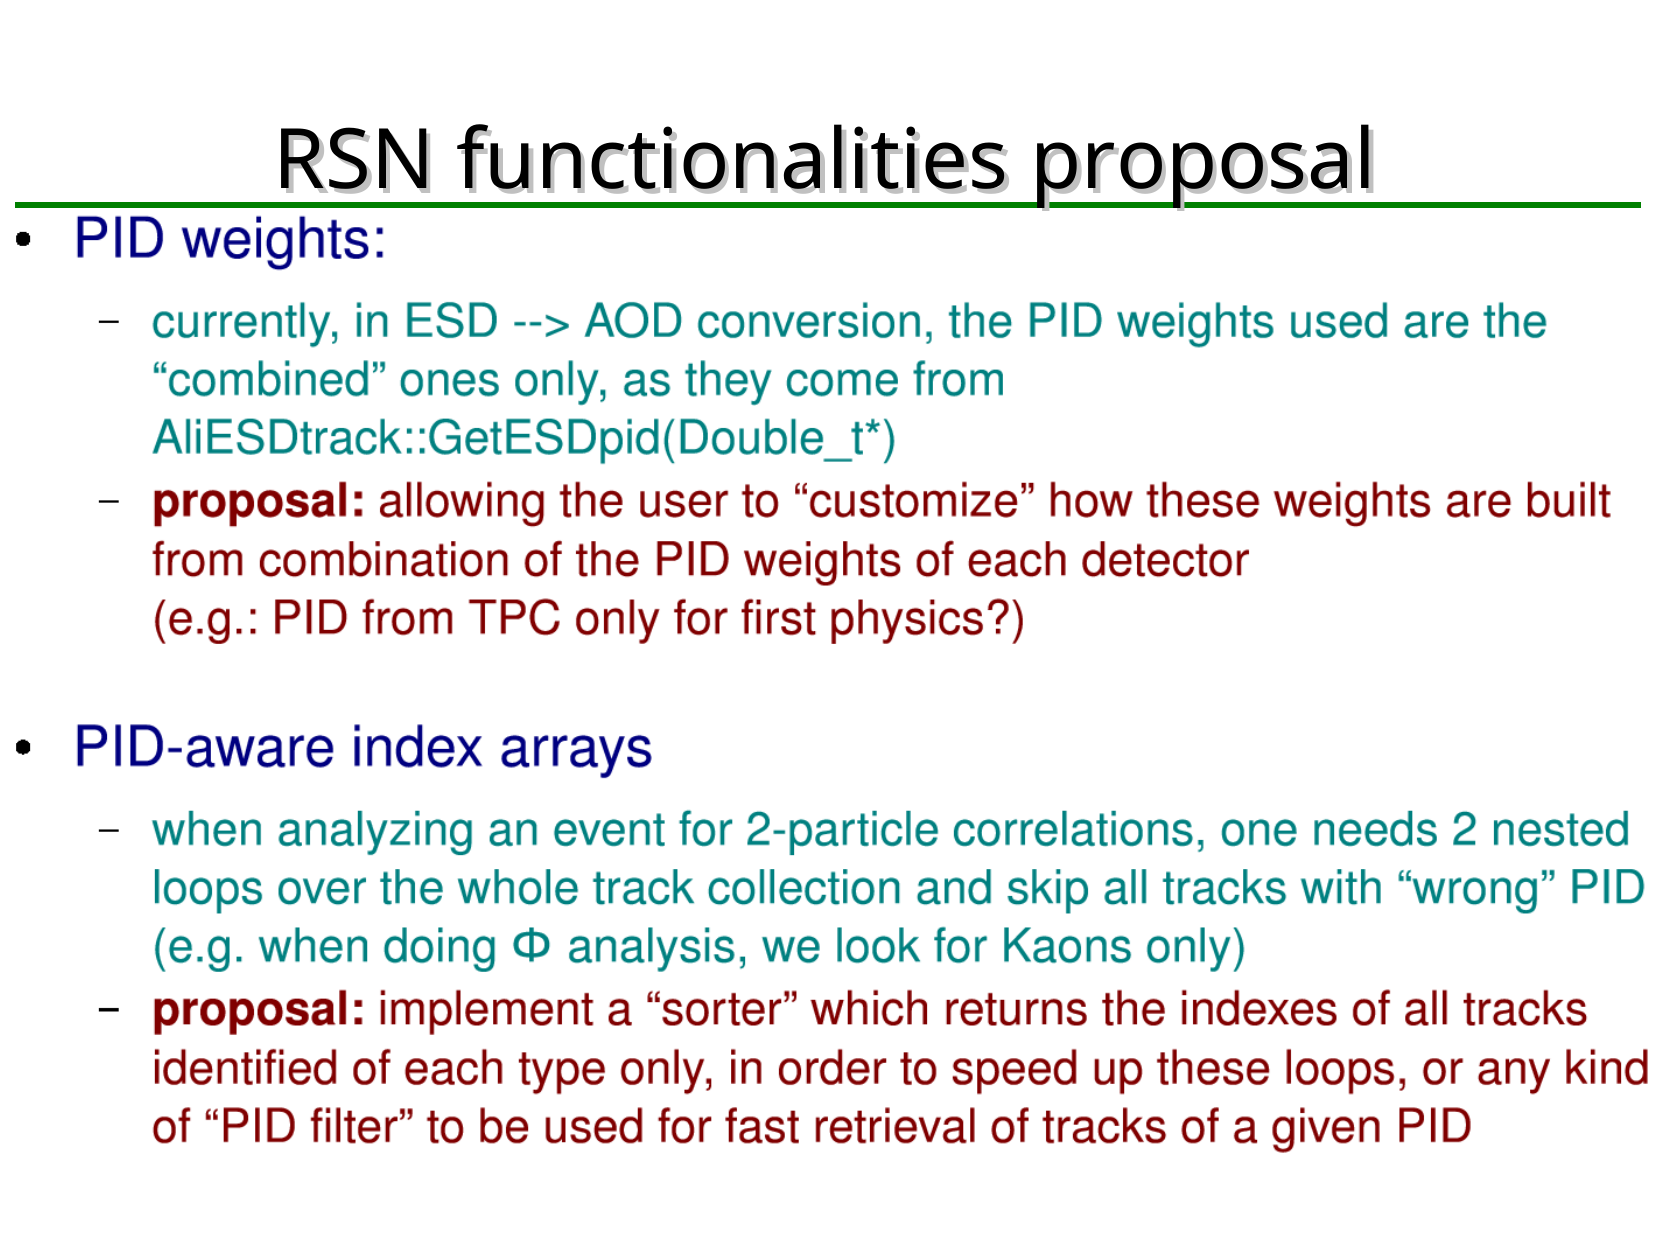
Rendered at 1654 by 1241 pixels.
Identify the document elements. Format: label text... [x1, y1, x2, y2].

picture [8, 211, 1653, 1241]
title RSN functionalities proposal [119, 52, 1532, 211]
